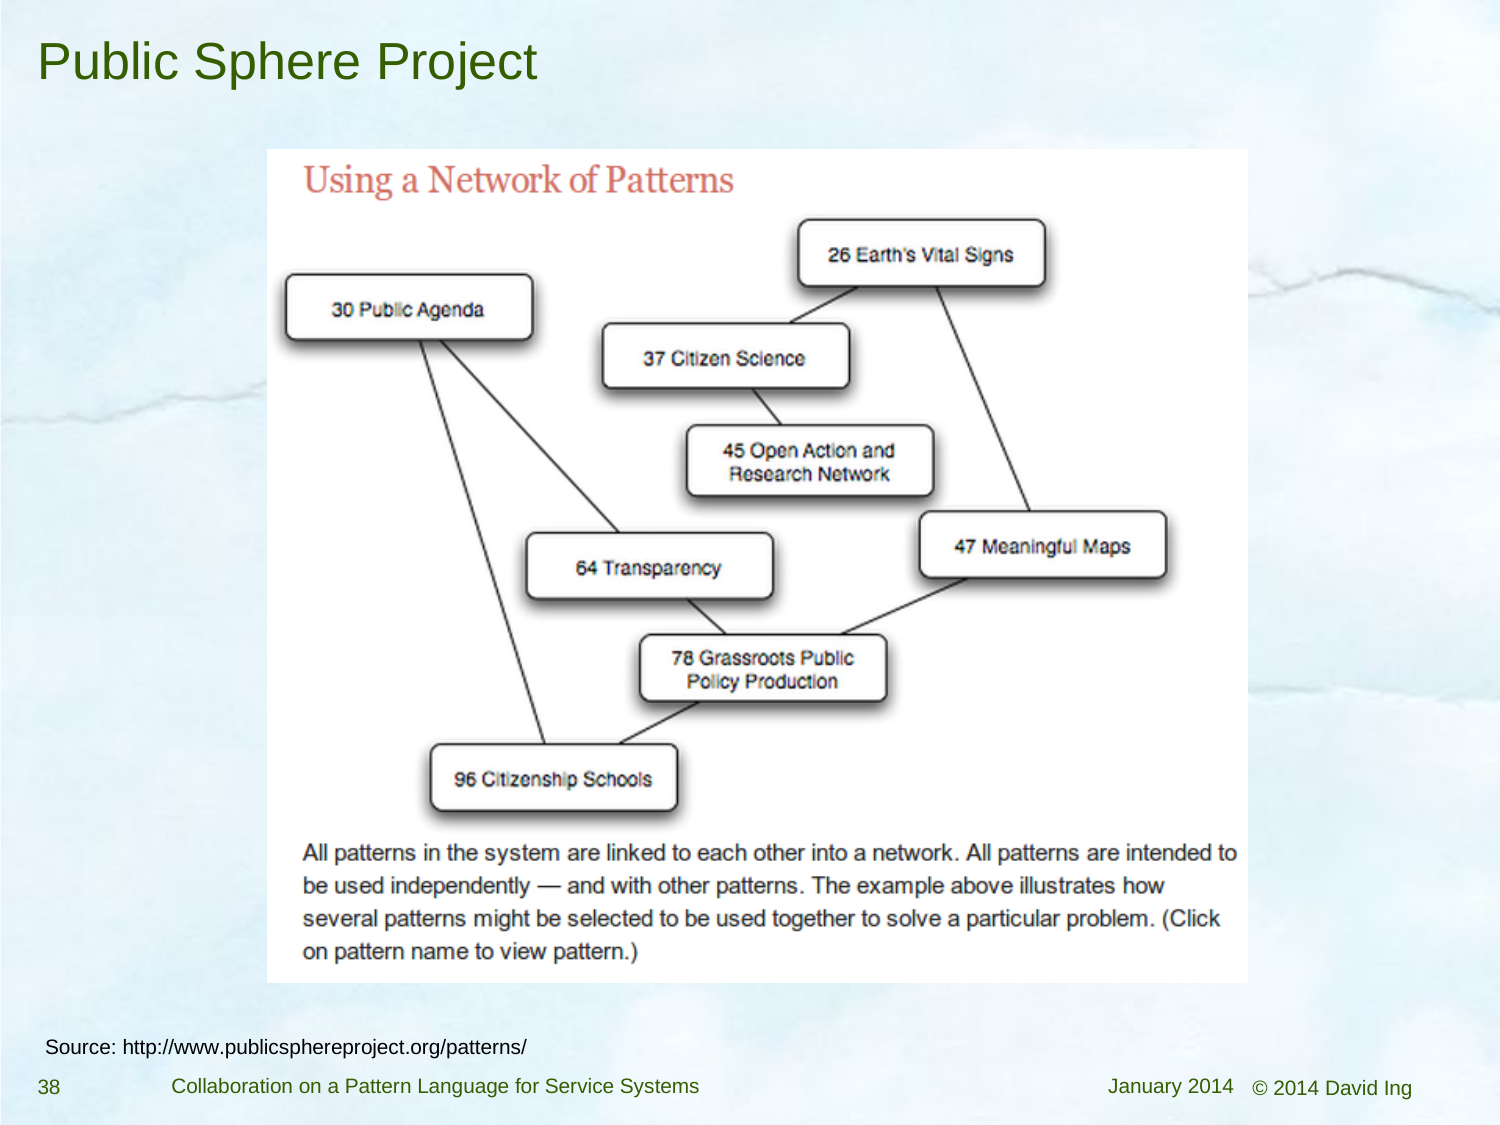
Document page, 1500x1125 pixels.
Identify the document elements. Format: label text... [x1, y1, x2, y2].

picture [0, 0, 1500, 1125]
text_box Source: http://www.publicsphereproject.org/patterns/ [30, 1026, 1426, 1088]
title Public Sphere Project [37, 37, 1463, 152]
